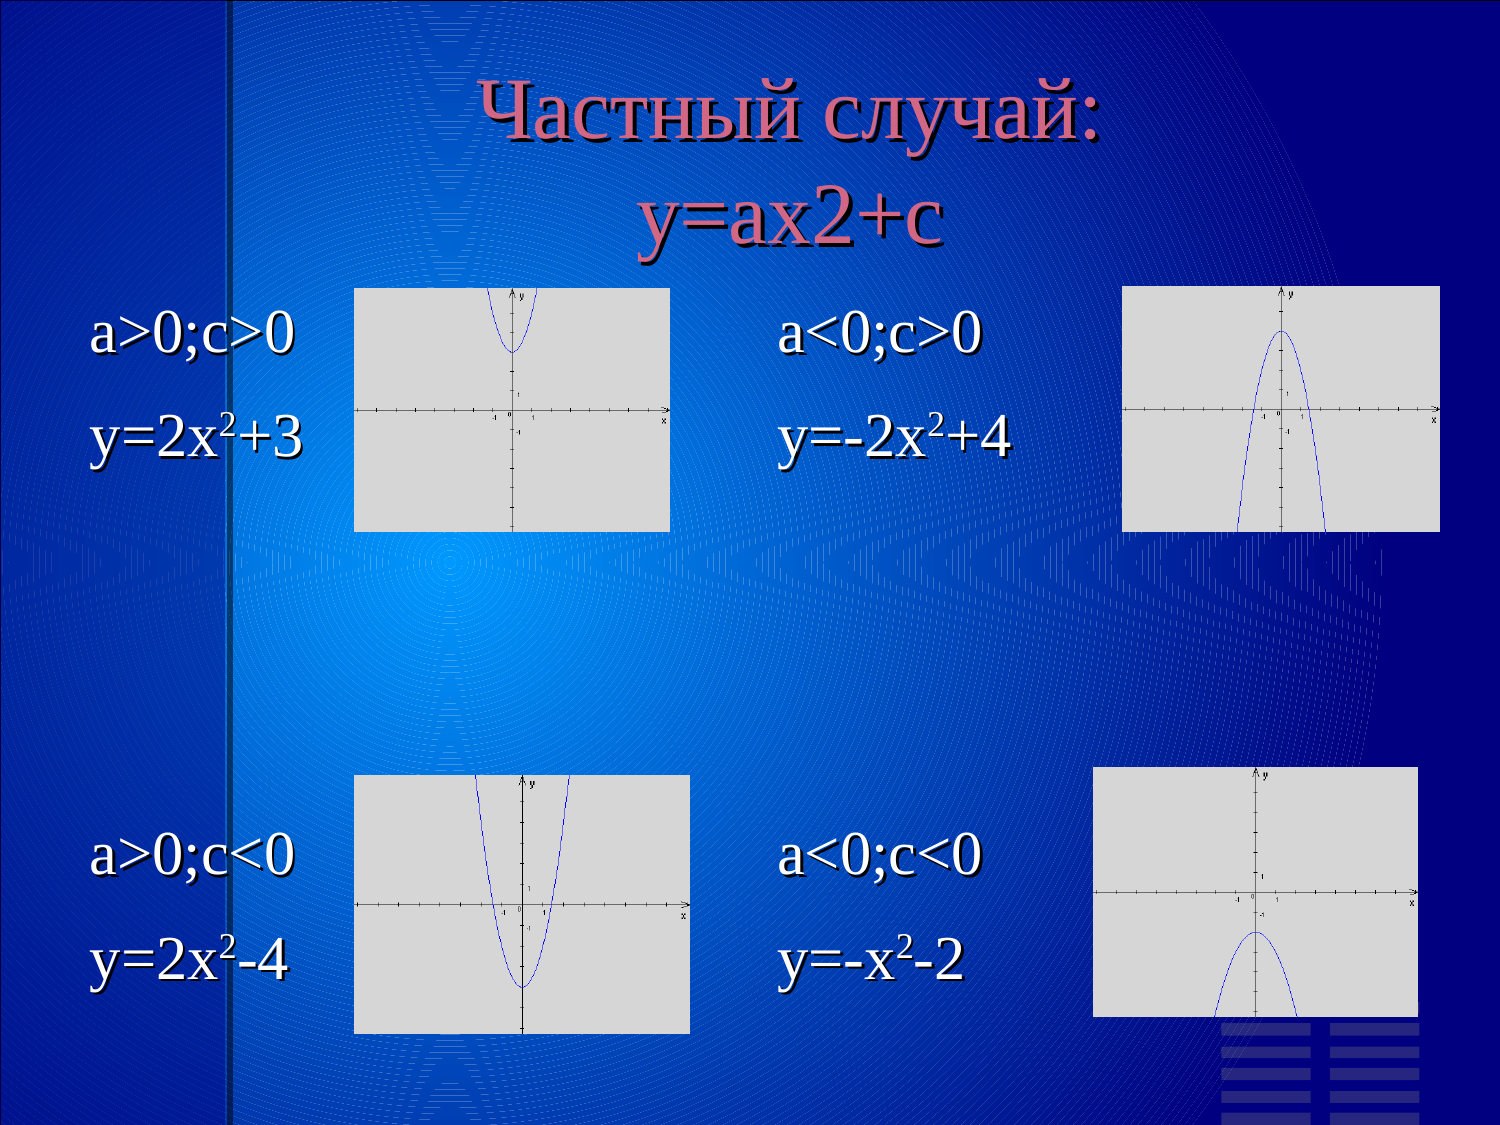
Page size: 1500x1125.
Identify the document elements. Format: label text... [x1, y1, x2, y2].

list a>0;c>0 y=2х2+3 a>0;c<0 y=2х2-4 [75, 282, 738, 1025]
picture [1122, 286, 1440, 532]
picture [354, 288, 670, 532]
picture [1093, 767, 1418, 1017]
list a<0;c>0 y=-2х2+4 a<0;c<0 y=-х2-2 [762, 282, 1425, 1025]
picture [354, 775, 690, 1034]
title Частный случай: y=aх2+c [75, 43, 1425, 274]
